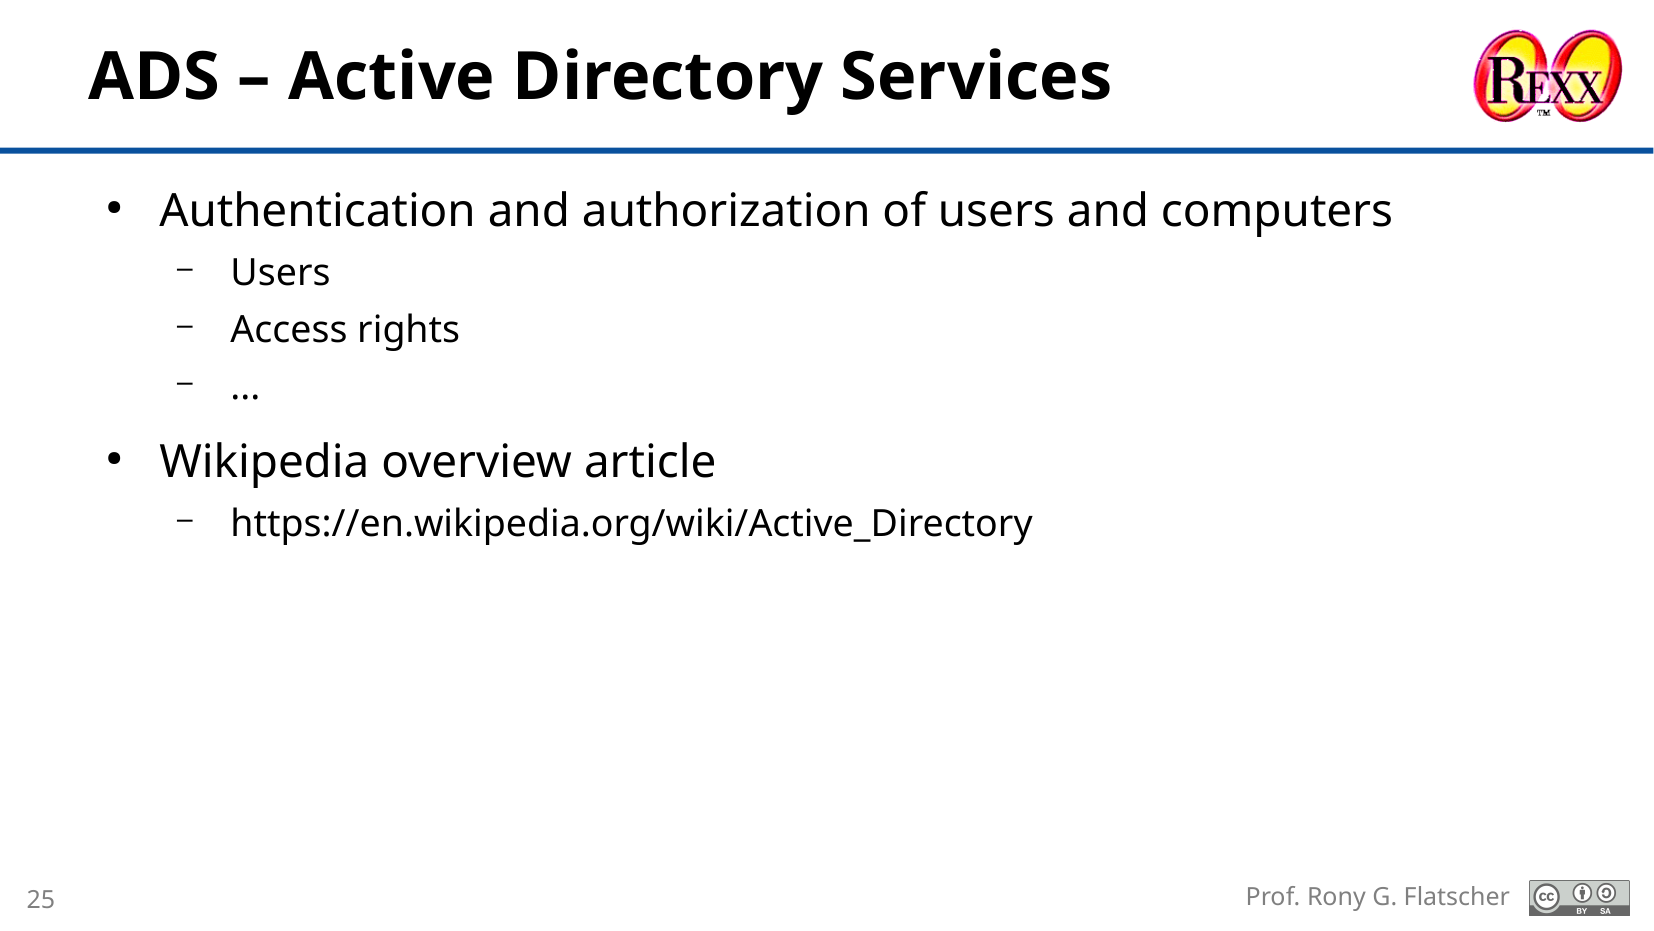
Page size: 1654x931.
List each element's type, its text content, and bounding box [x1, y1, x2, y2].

title ADS – Active Directory Services [29, 0, 1654, 148]
list Authentication and authorization of users and computers Users Access rights ... Wikipedia overview article https://en.wikipedia.org/wiki/Active_Directory [88, 177, 1577, 857]
